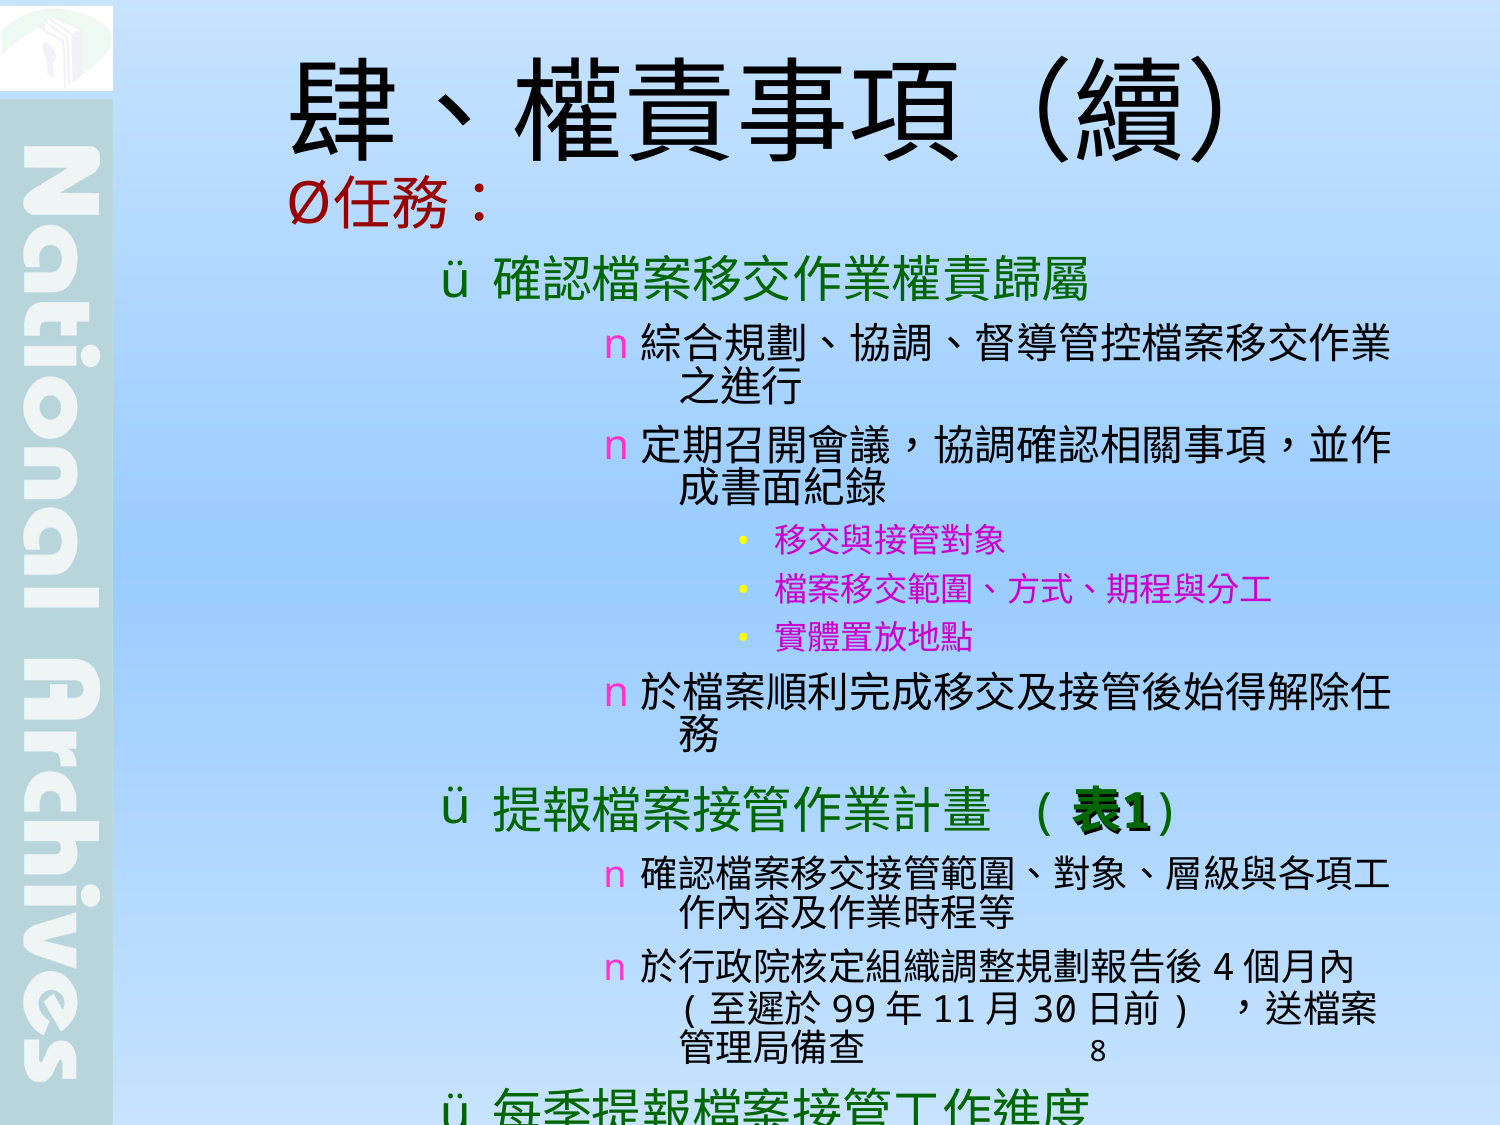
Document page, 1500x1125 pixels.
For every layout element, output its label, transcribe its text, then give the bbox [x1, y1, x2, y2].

text_box [1074, 1063, 1388, 1101]
text_box 肆、權責事項（續） [796, 86, 821, 94]
text_box 肆、權責事項（續） [1126, 117, 1167, 122]
text_box 肆、權責事項（續） [520, 106, 533, 137]
text_box 肆、權責事項（續） [906, 122, 944, 133]
text_box 肆、權責事項（續） [796, 129, 823, 137]
text_box 肆、權責事項（續） [763, 86, 788, 94]
text_box 肆、權責事項（續） [906, 105, 944, 116]
text_box 肆、權責事項（續） [124, 19, 1461, 137]
text_box 任務： 確認檔案移交作業權責歸屬 綜合規劃、協調、督導管控檔案移交作業之進行 定期召開會議，協調確認相關事項，並作成書面紀錄 移交與接管對象 檔案移交範圍、方式、期程與分工 實體置放地點 於檔案順利完成移交及接管後始得解除任務 提報檔案接管作業計畫 (表1) 確認檔案移交接管範圍、對象、層級與各項工作內容及作業時程等 於行政院核定組織調整規劃報告後4個月內(至遲於99年11月30日前) ，送檔案管理局備查 每季提報檔案接管工作進度 [100, 173, 1423, 1063]
text_box 肆、權責事項（續） [1126, 126, 1167, 131]
text_box 肆、權責事項（續） [652, 107, 708, 114]
text_box 肆、權責事項（續） [906, 88, 944, 99]
text_box 肆、權責事項（續） [796, 114, 823, 122]
text_box 肆、權責事項（續） [652, 119, 708, 127]
text_box 肆、權責事項（續） [652, 132, 708, 137]
